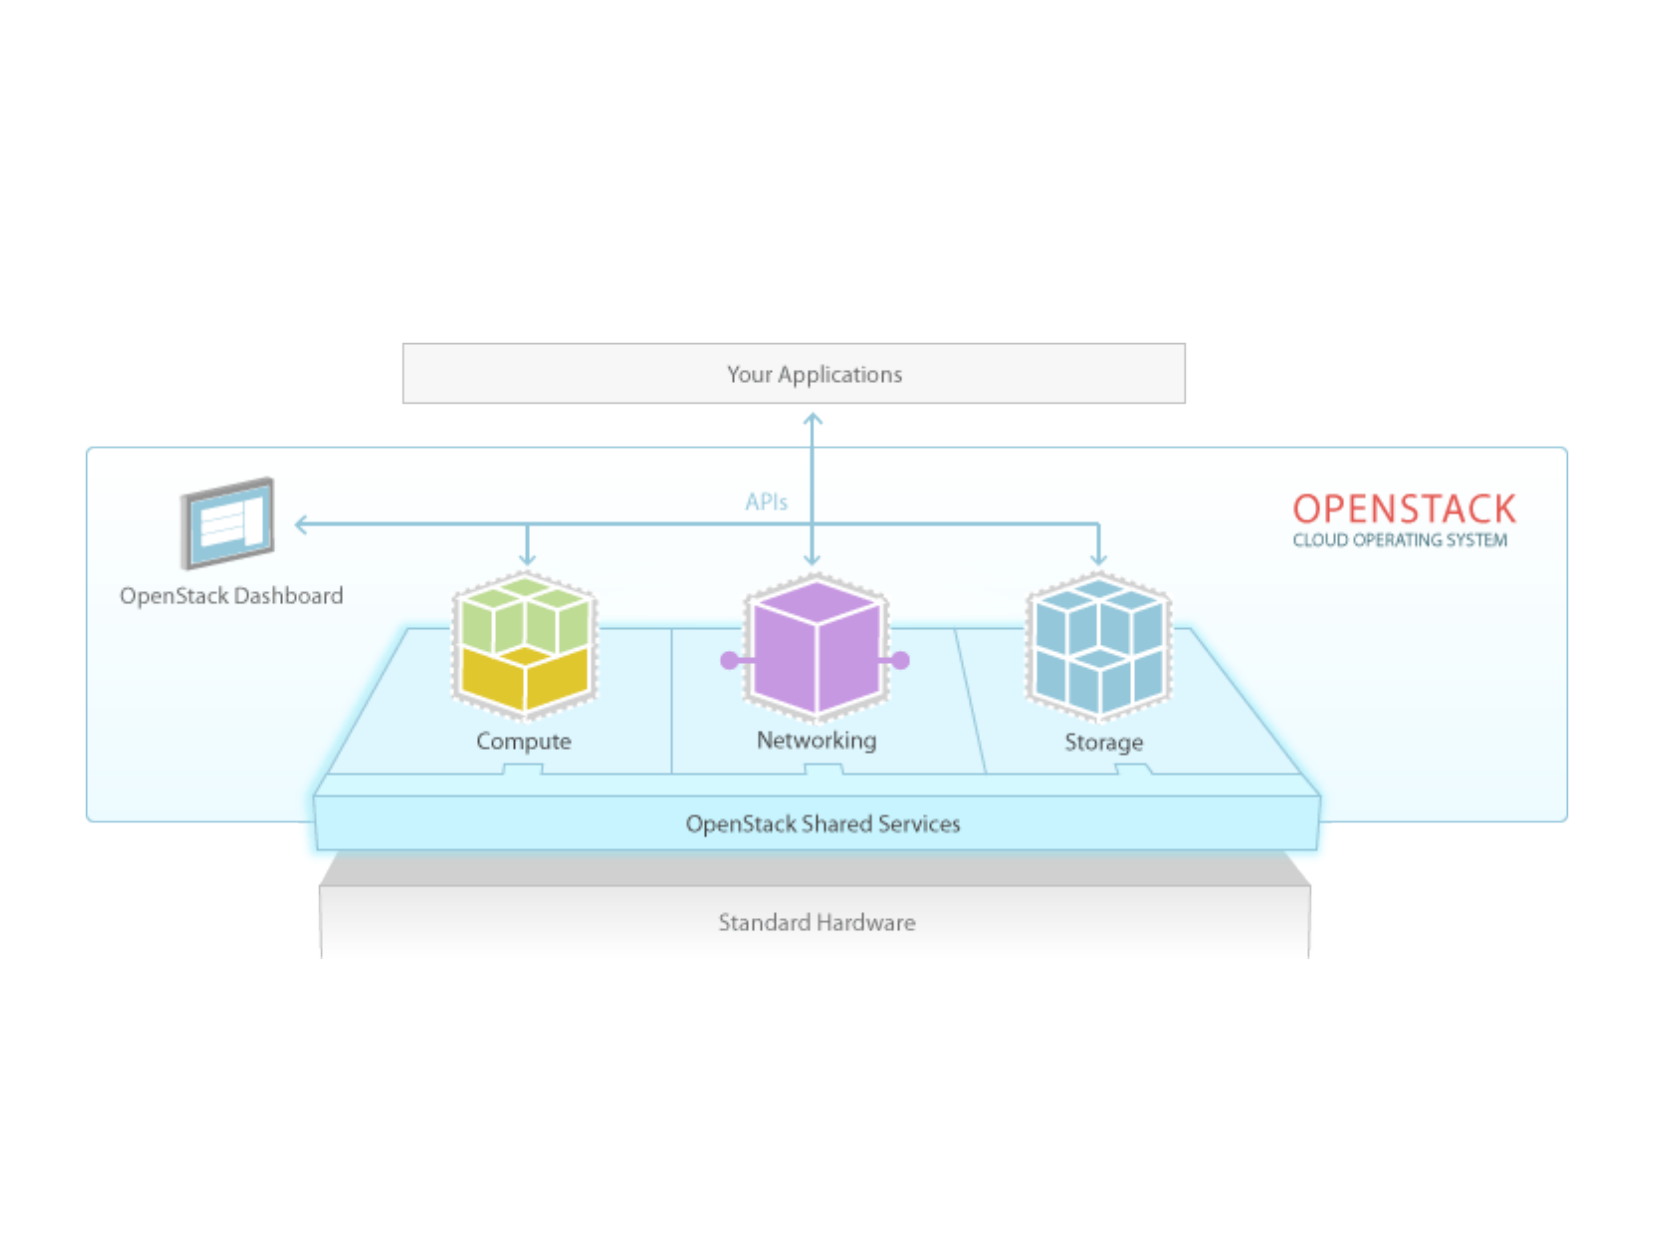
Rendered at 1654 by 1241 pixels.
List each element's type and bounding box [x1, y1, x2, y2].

picture [82, 341, 1571, 959]
